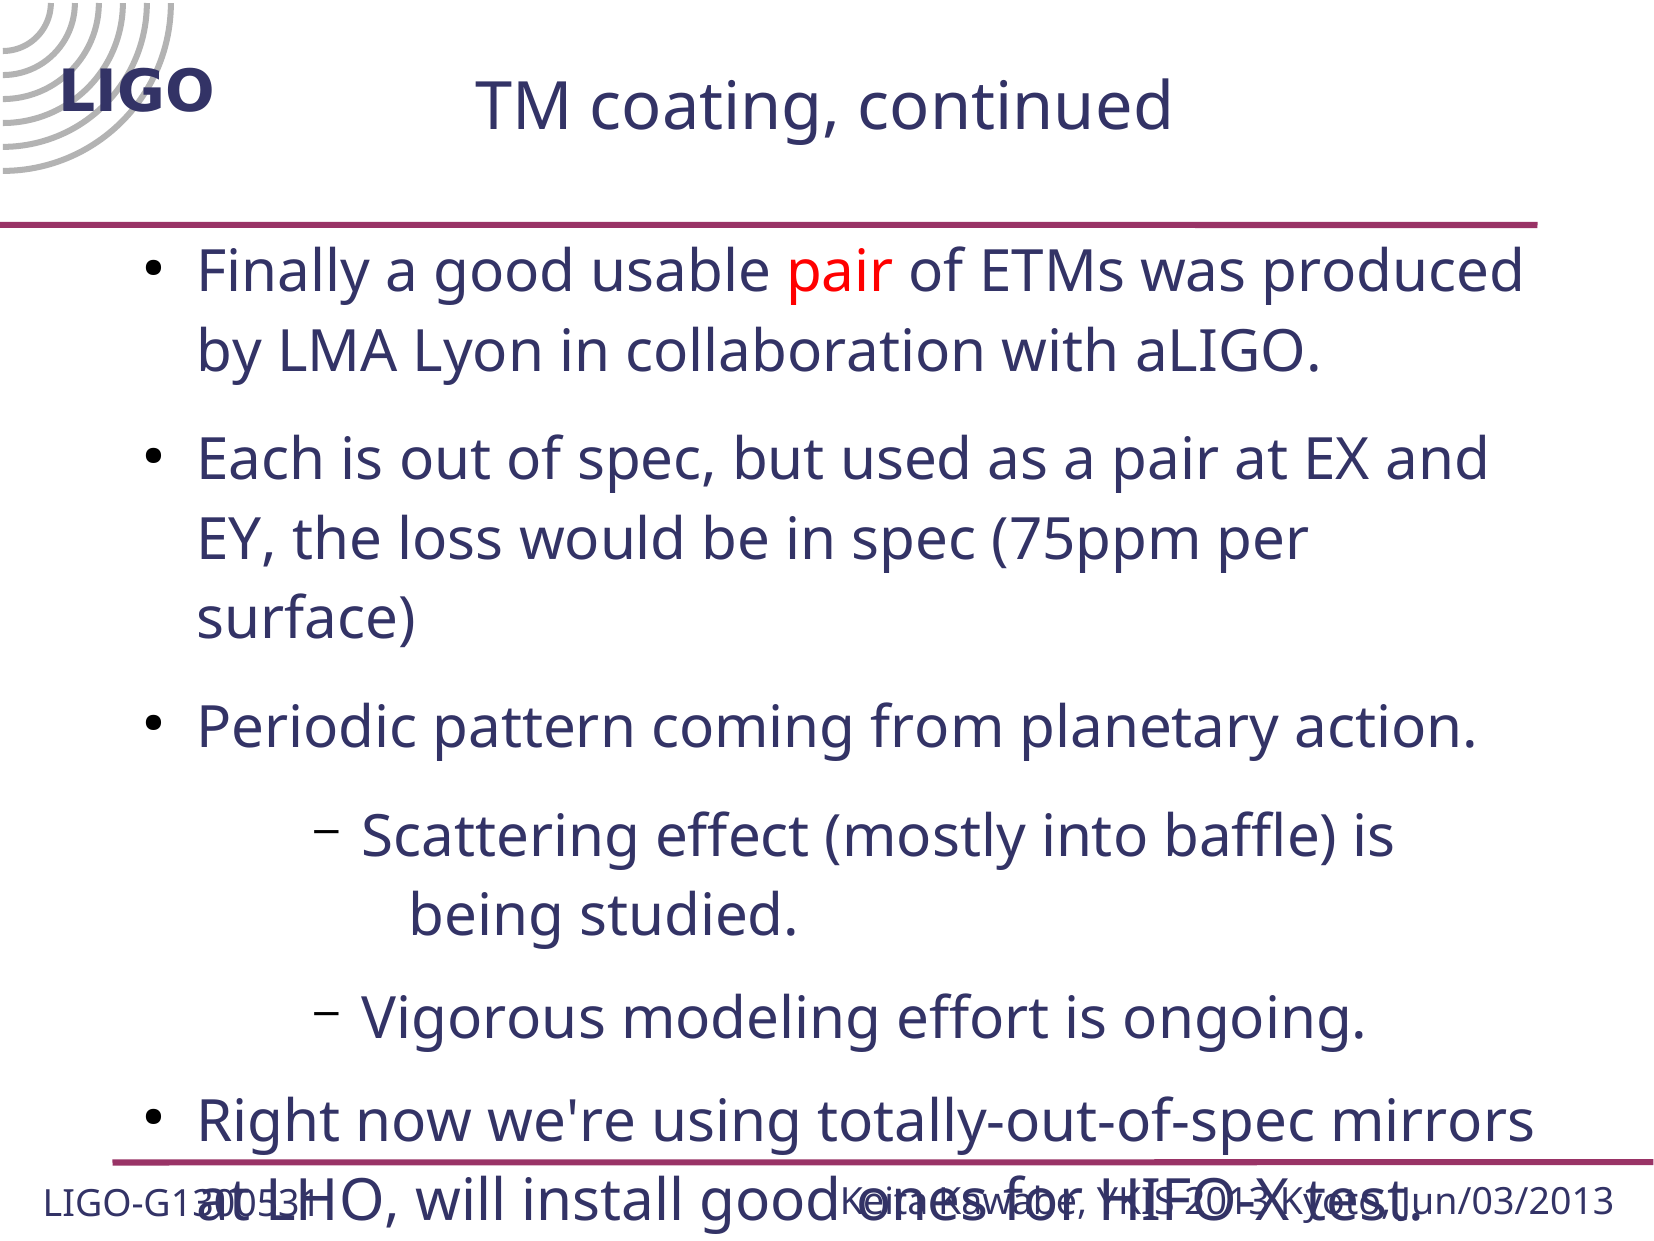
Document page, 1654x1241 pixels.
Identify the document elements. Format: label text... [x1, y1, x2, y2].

list Finally a good usable pair of ETMs was produced by LMA Lyon in collaboration with aLIGO. Each is out of spec, but used as a pair at EX and EY, the loss would be in spec (75ppm per surface) Periodic pattern coming from planetary action. Scattering effect (mostly into baffle) is being studied. Vigorous modeling effort is ongoing. Right now we're using totally-out-of-spec mirrors at LHO, will install good ones for HIFO-X test. [125, 229, 1538, 1124]
title TM coating, continued [187, 0, 1463, 208]
